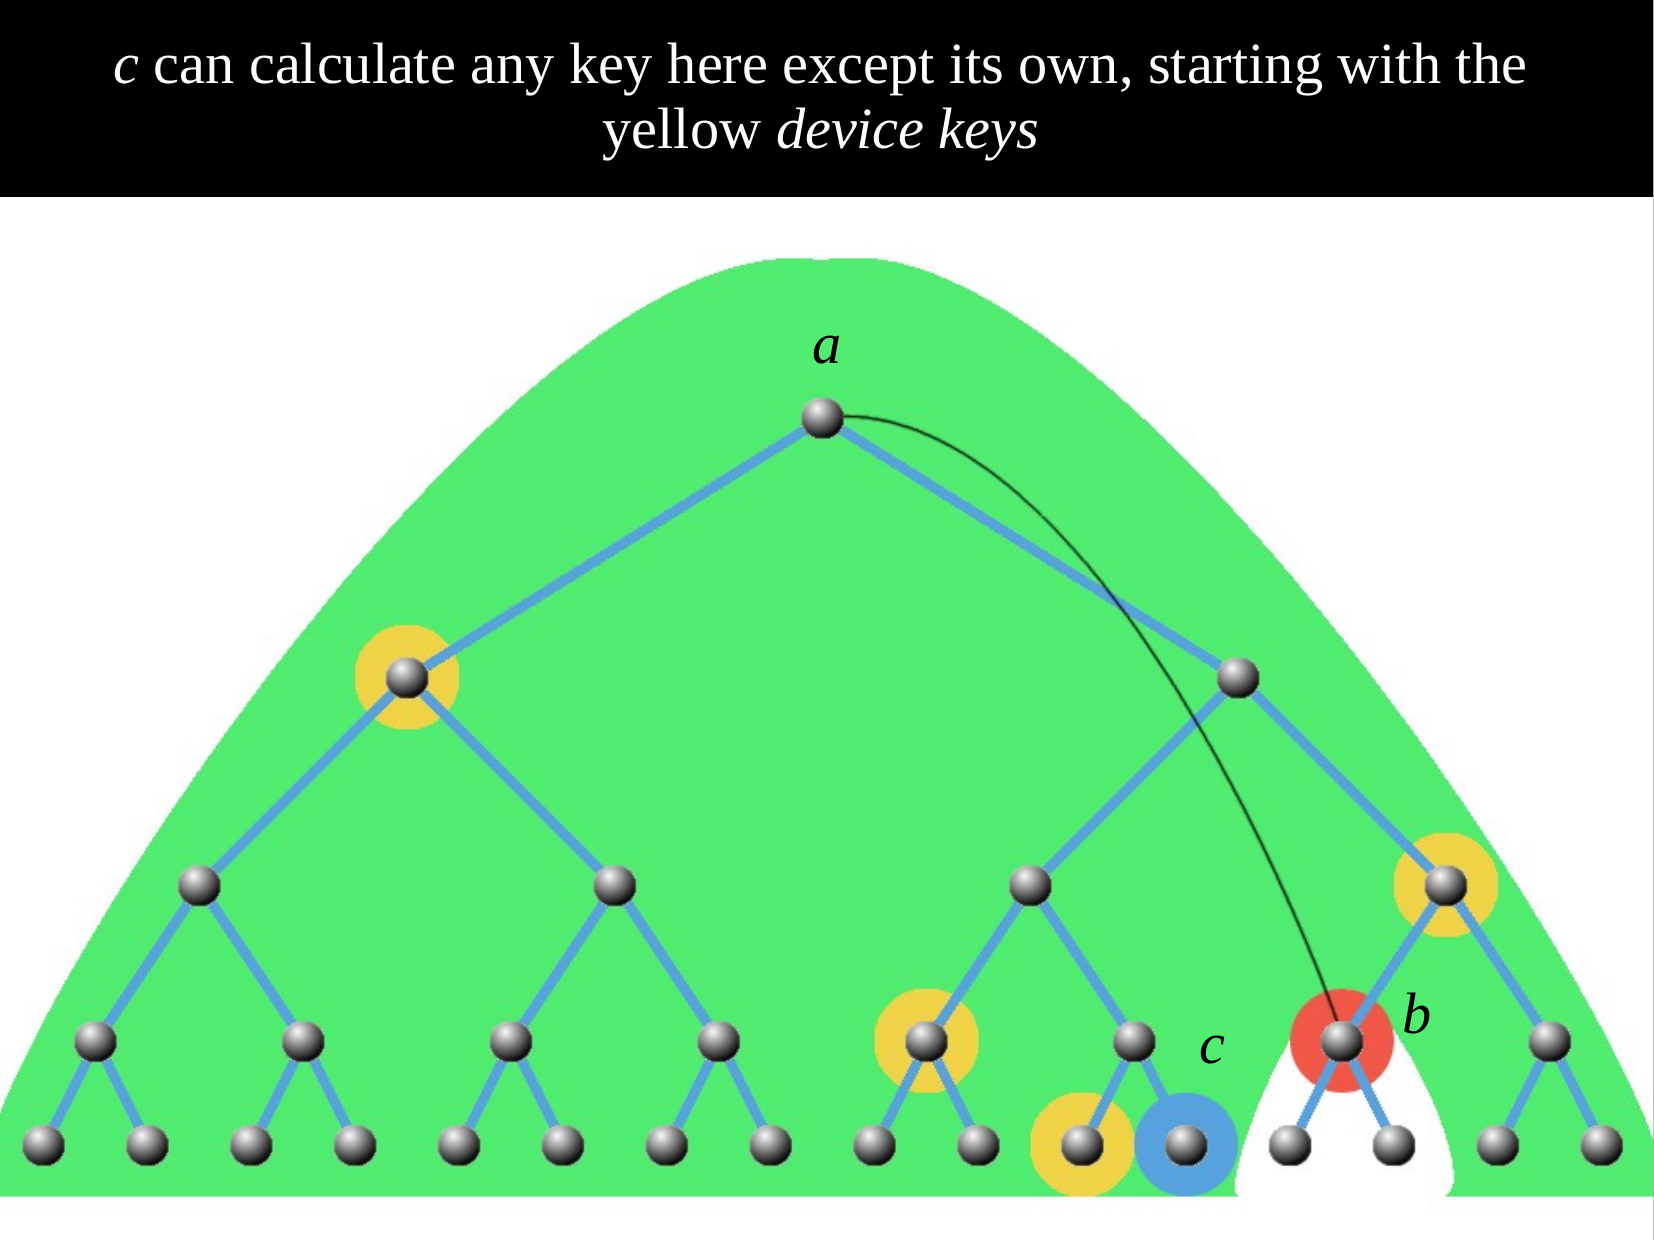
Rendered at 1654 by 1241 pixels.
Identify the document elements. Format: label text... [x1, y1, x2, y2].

text_box c [1184, 1003, 1241, 1084]
title c can calculate any key here except its own, starting with the yellow device keys [76, 0, 1565, 193]
text_box b [1387, 974, 1447, 1054]
text_box a [797, 304, 857, 384]
picture [0, 197, 1654, 1241]
